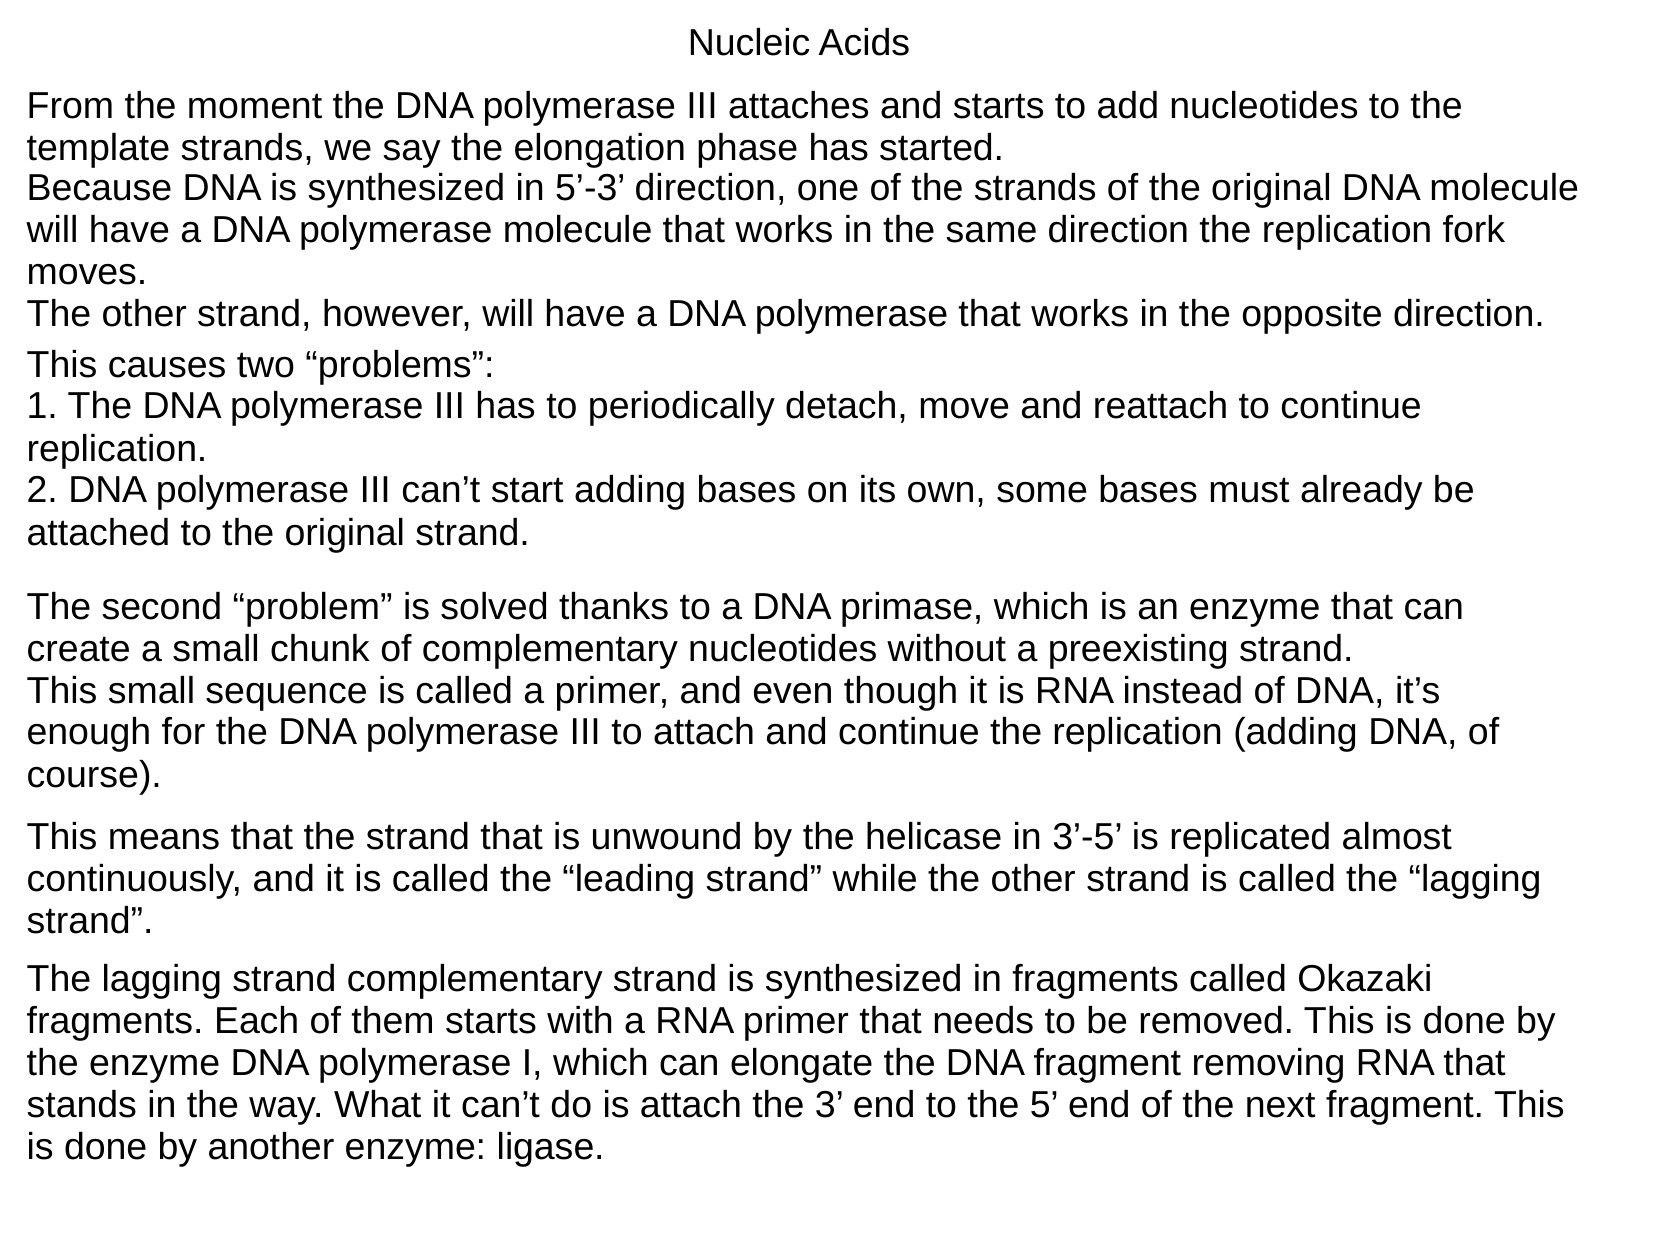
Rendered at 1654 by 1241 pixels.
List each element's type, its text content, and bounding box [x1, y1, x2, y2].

text_box This causes two “problems”: 1. The DNA polymerase III has to periodically detach, move and reattach to continue replication. 2. DNA polymerase III can’t start adding bases on its own, some bases must already be attached to the original strand. [11, 335, 1589, 561]
text_box From the moment the DNA polymerase III attaches and starts to add nucleotides to the template strands, we say the elongation phase has started. [11, 76, 1607, 218]
text_box Because DNA is synthesized in 5’-3’ direction, one of the strands of the original DNA molecule will have a DNA polymerase molecule that works in the same direction the replication fork moves. The other strand, however, will have a DNA polymerase that works in the opposite direction. [11, 159, 1595, 342]
text_box Nucleic Acids [673, 14, 1654, 71]
text_box The second “problem” is solved thanks to a DNA primase, which is an enzyme that can create a small chunk of complementary nucleotides without a preexisting strand. This small sequence is called a primer, and even though it is RNA instead of DNA, it’s enough for the DNA polymerase III to attach and continue the replication (adding DNA, of course). [11, 577, 1589, 808]
text_box The lagging strand complementary strand is synthesized in fragments called Okazaki fragments. Each of them starts with a RNA primer that needs to be removed. This is done by the enzyme DNA polymerase I, which can elongate the DNA fragment removing RNA that stands in the way. What it can’t do is attach the 3’ end to the 5’ end of the next fragment. This is done by another enzyme: ligase. [11, 949, 1589, 1175]
text_box This means that the strand that is unwound by the helicase in 3’-5’ is replicated almost continuously, and it is called the “leading strand” while the other strand is called the “lagging strand”. [11, 808, 1589, 949]
